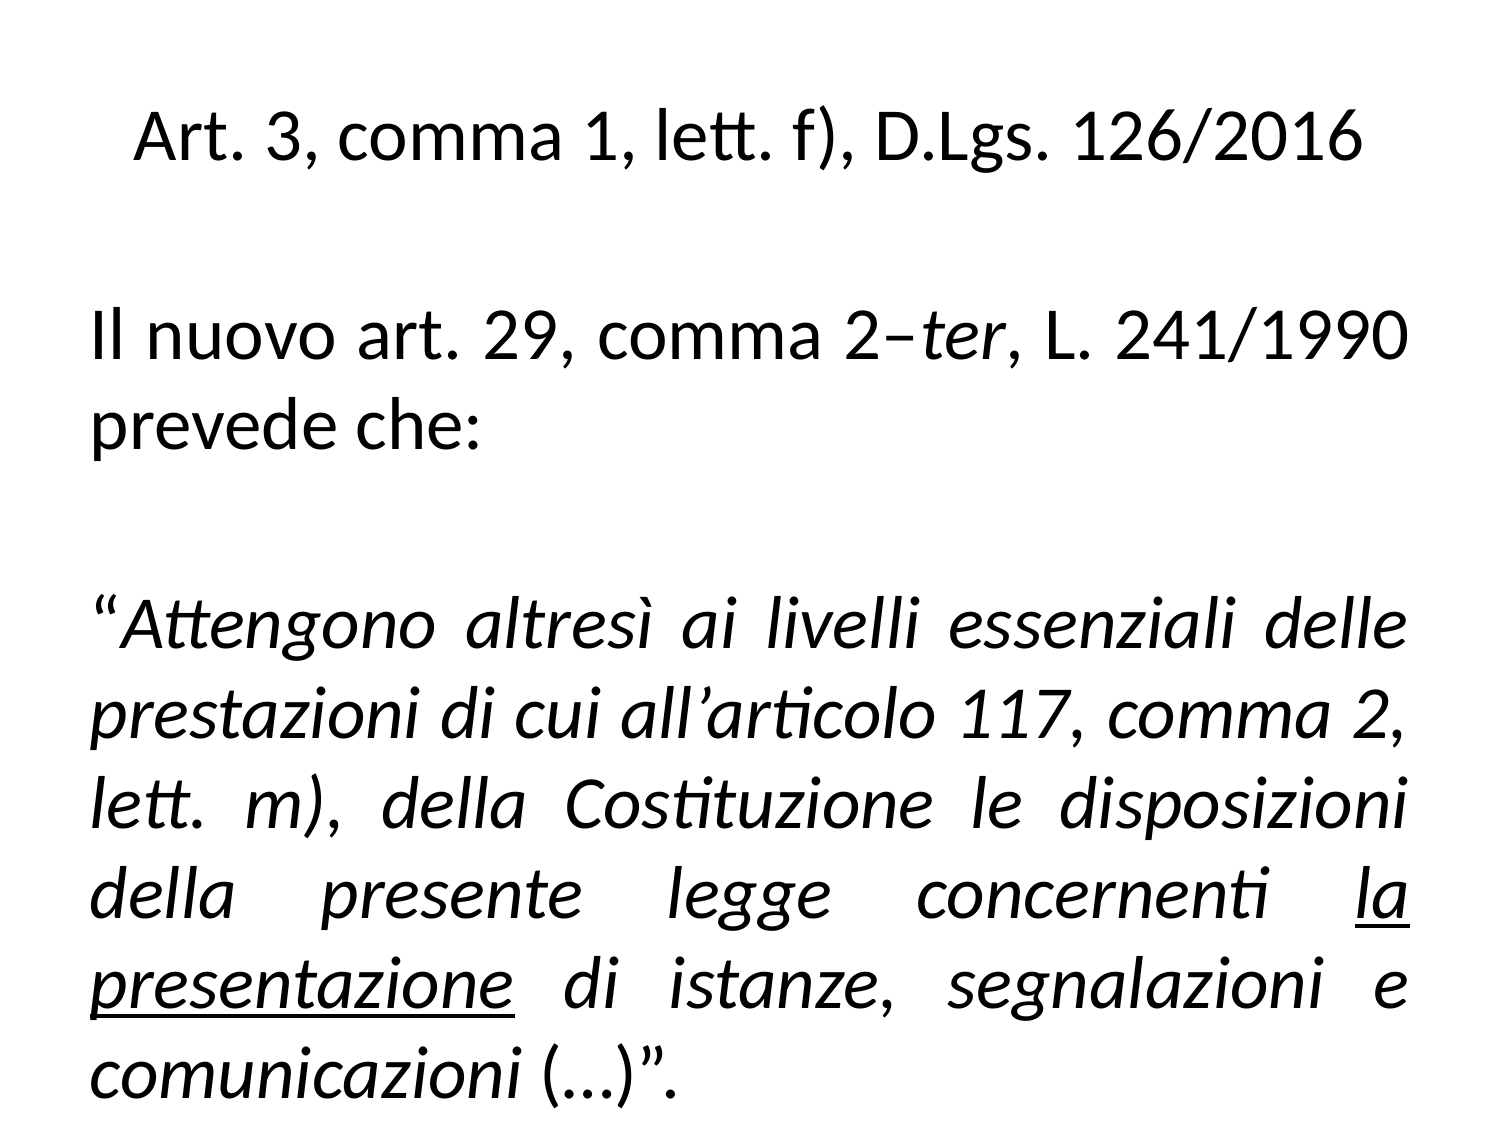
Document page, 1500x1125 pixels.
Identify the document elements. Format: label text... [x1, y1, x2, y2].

list Art. 3, comma 1, lett. f), D.Lgs. 126/2016 Il nuovo art. 29, comma 2–ter, L. 241/1990 prevede che: “Attengono altresì ai livelli essenziali delle prestazioni di cui all’articolo 117, comma 2, lett. m), della Costituzione le disposizioni della presente legge concernenti la presentazione di istanze, segnalazioni e comunicazioni (…)”. [75, 78, 1425, 1005]
